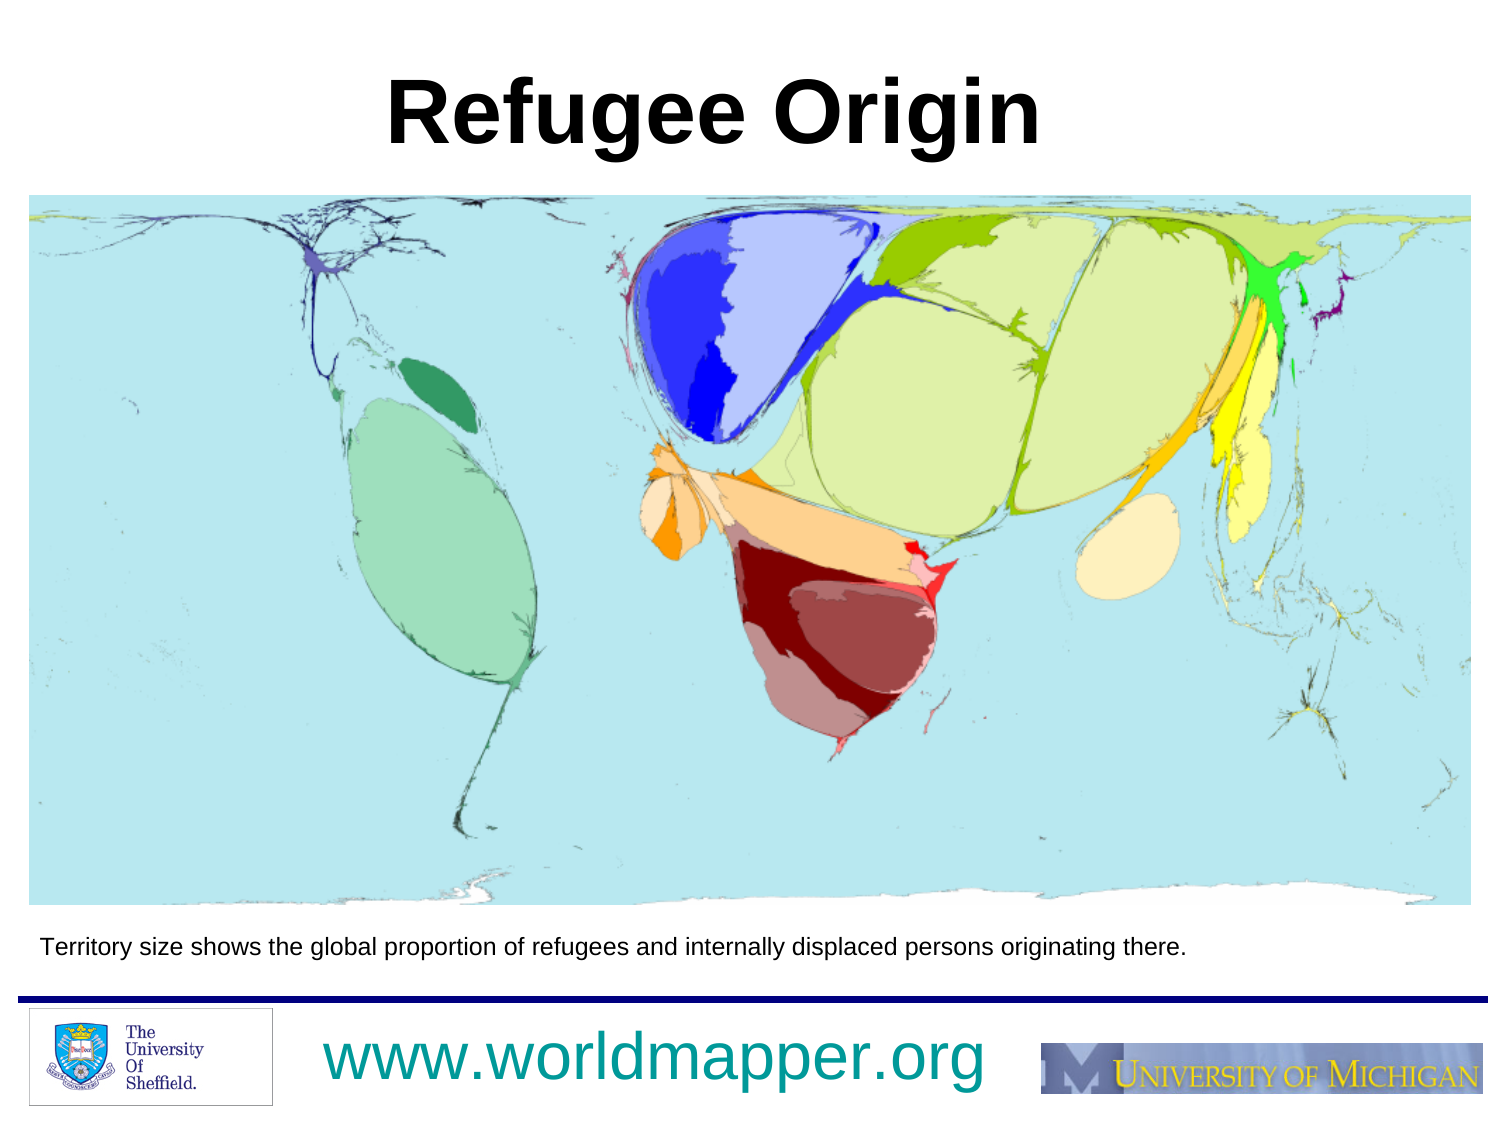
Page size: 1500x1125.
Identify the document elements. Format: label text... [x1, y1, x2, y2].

text_box Territory size shows the global proportion of refugees and internally displaced persons originating there. [24, 925, 1213, 969]
picture [29, 1008, 273, 1106]
picture [1041, 1043, 1483, 1094]
picture [29, 195, 1471, 905]
title Refugee Origin [76, 42, 1352, 195]
